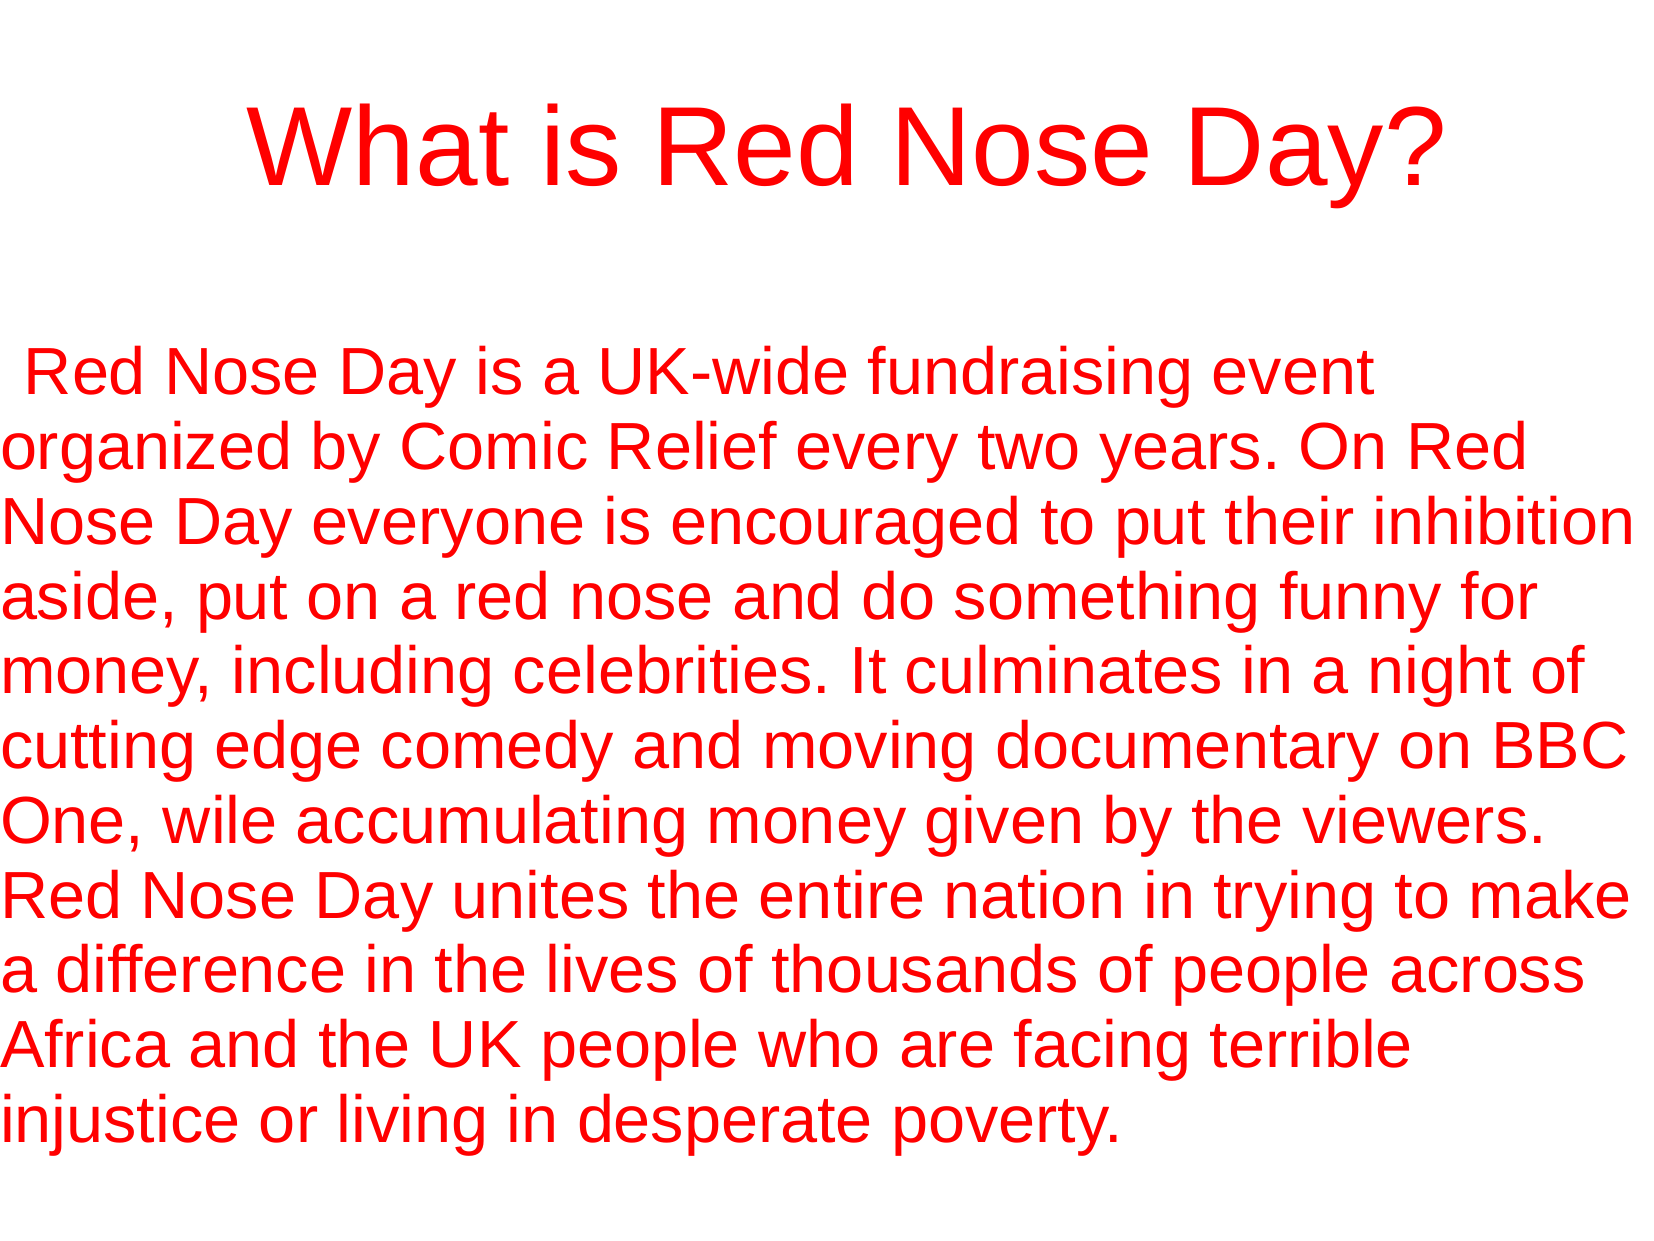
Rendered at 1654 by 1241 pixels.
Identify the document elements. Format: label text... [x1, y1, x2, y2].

subtitle What is Red Nose Day? Red Nose Day is a UK-wide fundraising event organized by Comic Relief every two years. On Red Nose Day everyone is encouraged to put their inhibition aside, put on a red nose and do something funny for money, including celebrities. It culminates in a night of cutting edge comedy and moving documentary on BBC One, wile accumulating money given by the viewers. Red Nose Day unites the entire nation in trying to make a difference in the lives of thousands of people across Africa and the UK people who are facing terrible injustice or living in desperate poverty. [0, 0, 1654, 1241]
